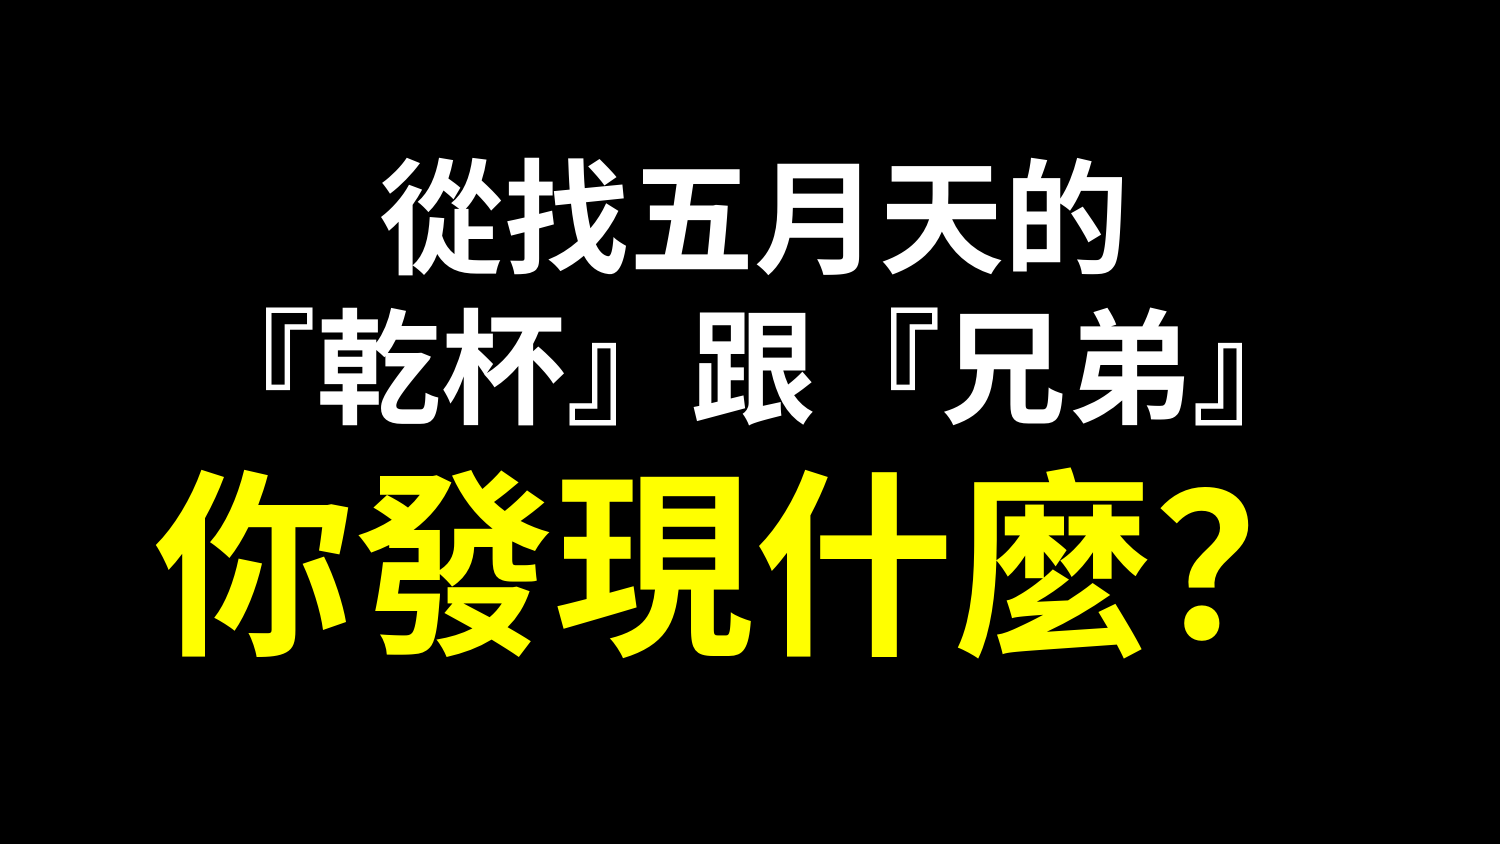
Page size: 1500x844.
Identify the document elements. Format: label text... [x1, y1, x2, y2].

title 從找五月天的 『乾杯』跟『兄弟』 你發現什麼？ [80, 73, 1429, 745]
